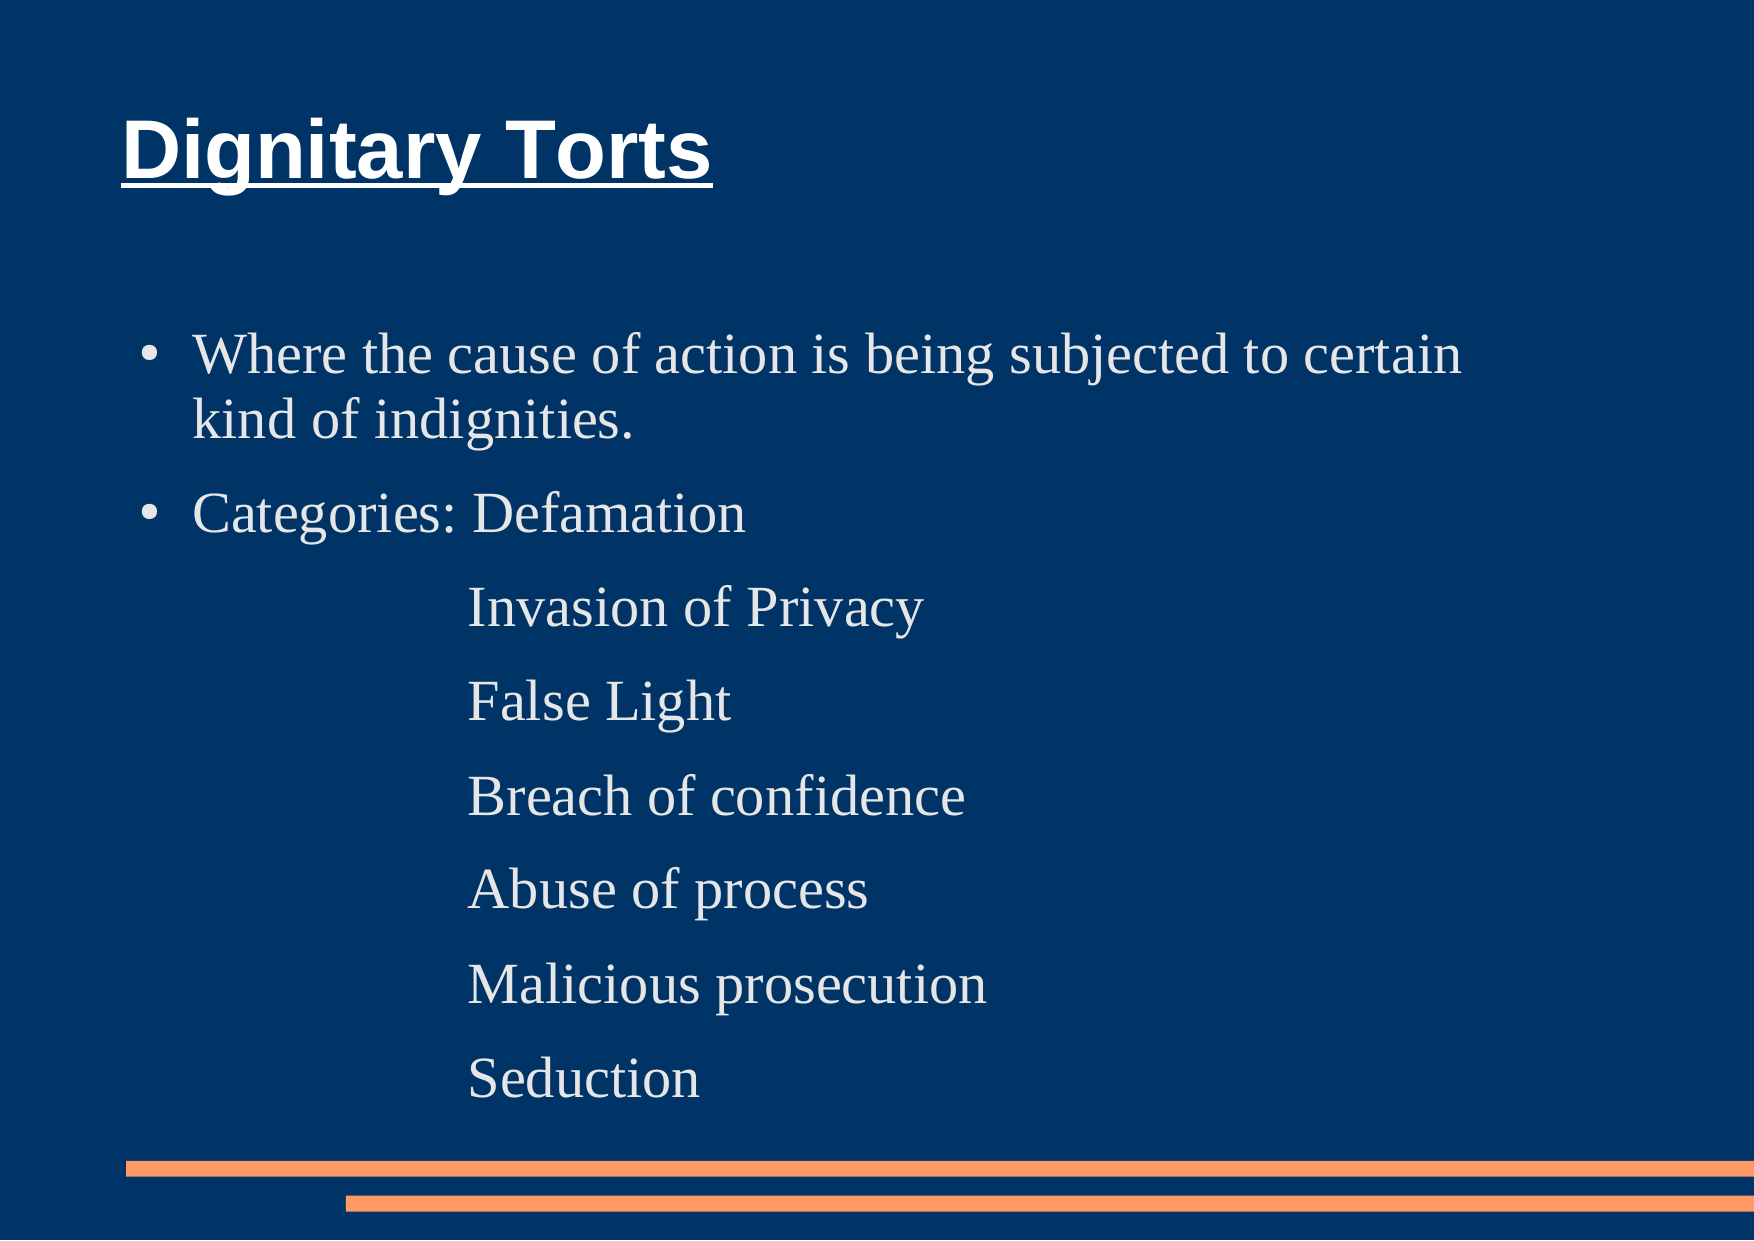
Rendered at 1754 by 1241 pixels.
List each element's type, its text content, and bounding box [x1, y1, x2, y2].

title Dignitary Torts [121, 53, 1534, 246]
list Where the cause of action is being subjected to certain kind of indignities. Categories: Defamation Invasion of Privacy False Light Breach of confidence Abuse of process Malicious prosecution Seduction [121, 322, 1561, 1119]
